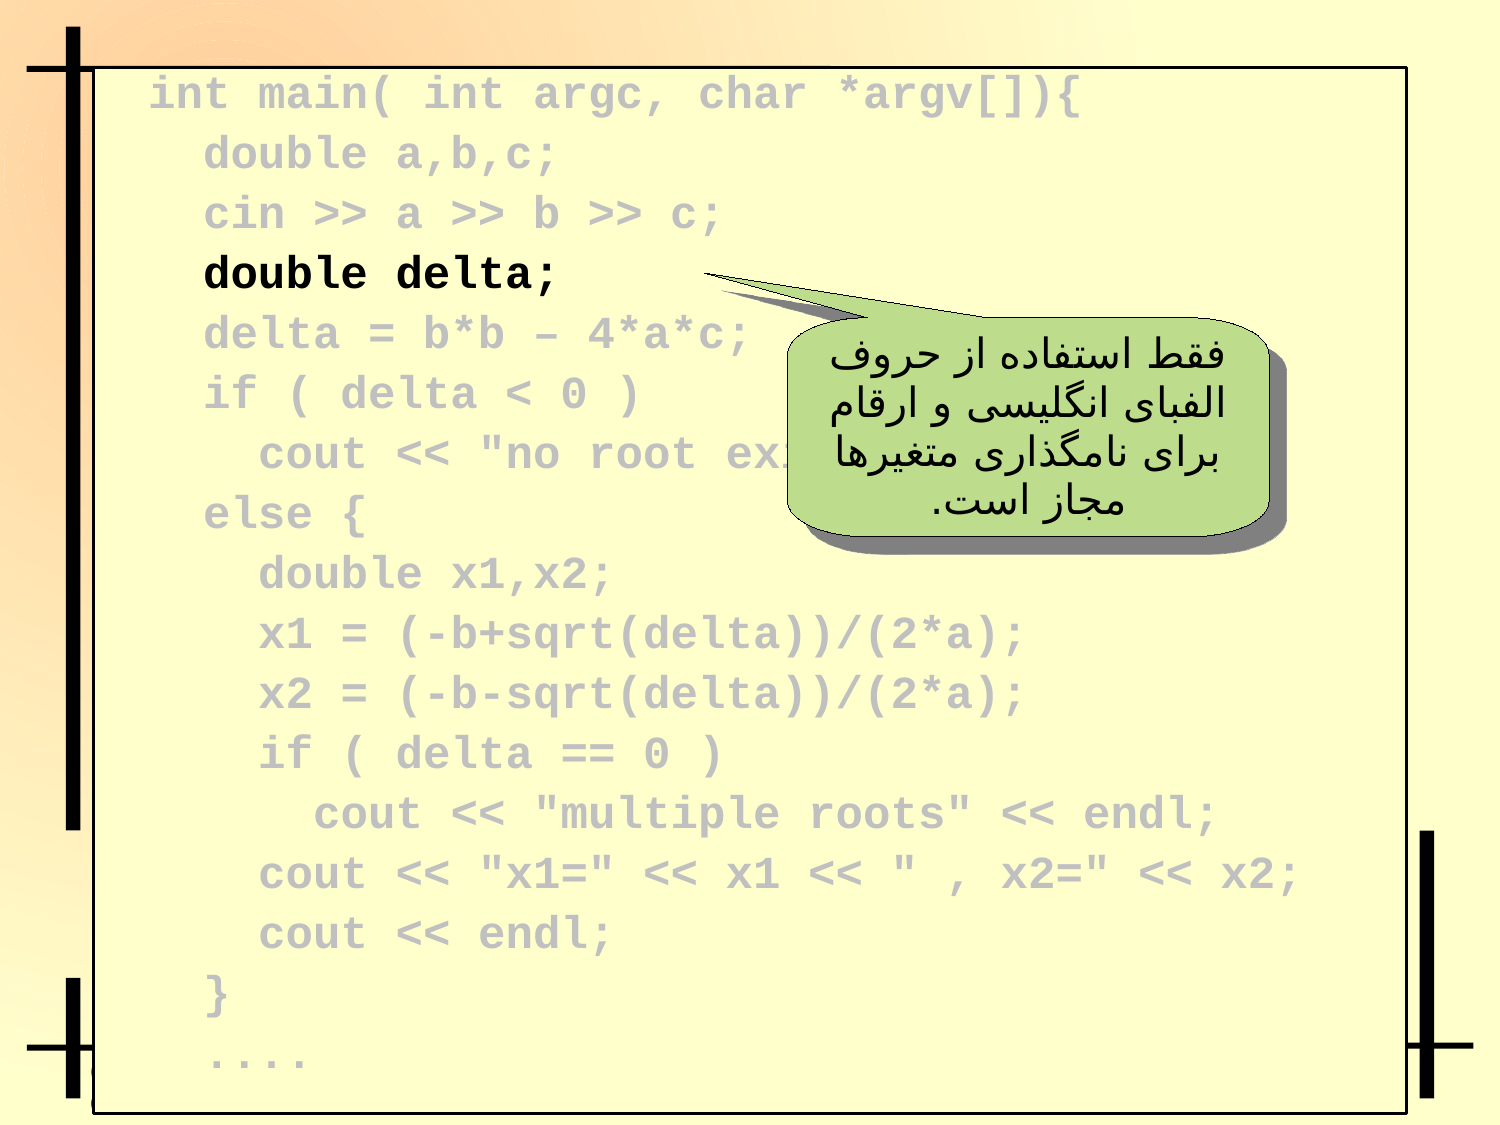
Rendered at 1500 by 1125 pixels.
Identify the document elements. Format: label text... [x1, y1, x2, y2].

list int main( int argc, char *argv[]){ double a,b,c; cin >> a >> b >> c; double delta; delta = b*b – 4*a*c; if ( delta < 0 ) cout << "no root exists." << endl; else { double x1,x2; x1 = (-b+sqrt(delta))/(2*a); x2 = (-b-sqrt(delta))/(2*a); if ( delta == 0 ) cout << "multiple roots" << endl; cout << "x1=" << x1 << " , x2=" << x2; cout << endl; } .... [93, 67, 1407, 1114]
text_box فقط استفاده از حروف الفبای انگلیسی و ارقام برای نامگذاری متغیرها مجاز است. [704, 273, 1270, 537]
